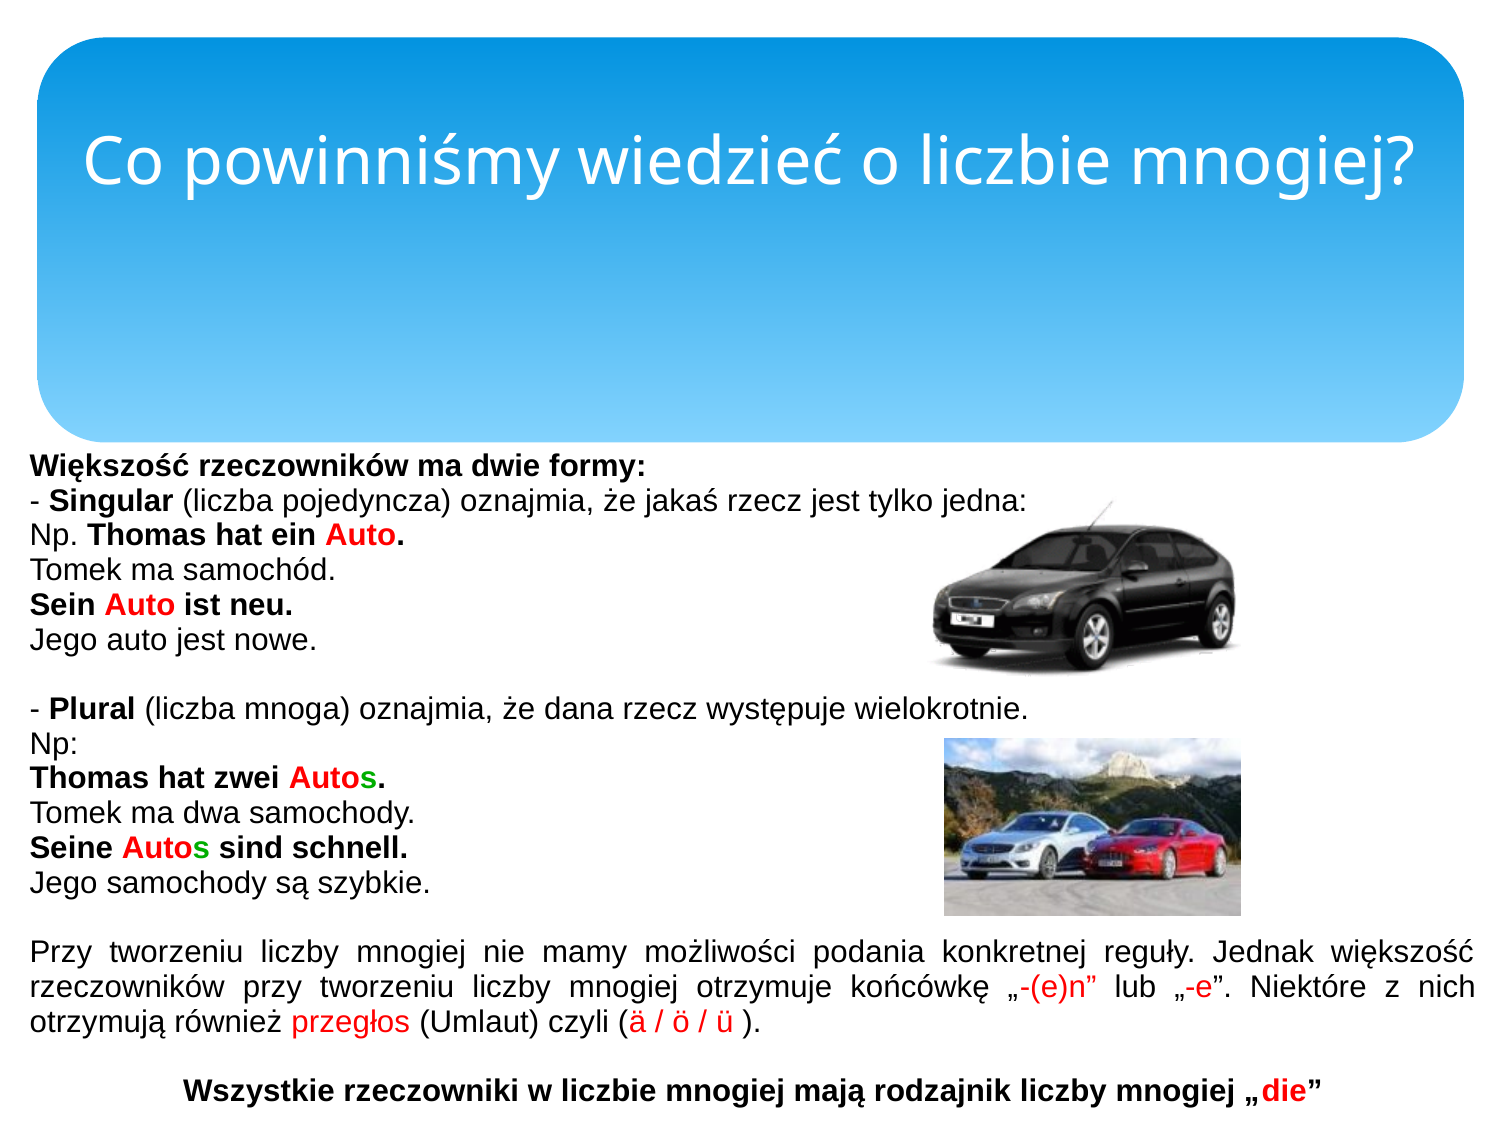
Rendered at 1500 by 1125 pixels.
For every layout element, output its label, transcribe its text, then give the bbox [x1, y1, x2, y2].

title Co powinniśmy wiedzieć o liczbie mnogiej? [75, 55, 1425, 262]
subtitle Większość rzeczowników ma dwie formy: - Singular (liczba pojedyncza) oznajmia, że jakaś rzecz jest tylko jedna: Np. Thomas hat ein Auto. Tomek ma samochód. Sein Auto ist neu. Jego auto jest nowe. - Plural (liczba mnoga) oznajmia, że dana rzecz występuje wielokrotnie. Np: Thomas hat zwei Autos. Tomek ma dwa samochody. Seine Autos sind schnell. Jego samochody są szybkie. Przy tworzeniu liczby mnogiej nie mamy możliwości podania konkretnej reguły. Jednak większość rzeczowników przy tworzeniu liczby mnogiej otrzymuje końcówkę „-(e)n” lub „-e”. Niektóre z nich otrzymują również przegłos (Umlaut) czyli (ä / ö / ü ). Wszystkie rzeczowniki w liczbie mnogiej mają rodzajnik liczby mnogiej „die” [29, 442, 1477, 1114]
picture [927, 496, 1241, 680]
picture [944, 738, 1241, 916]
